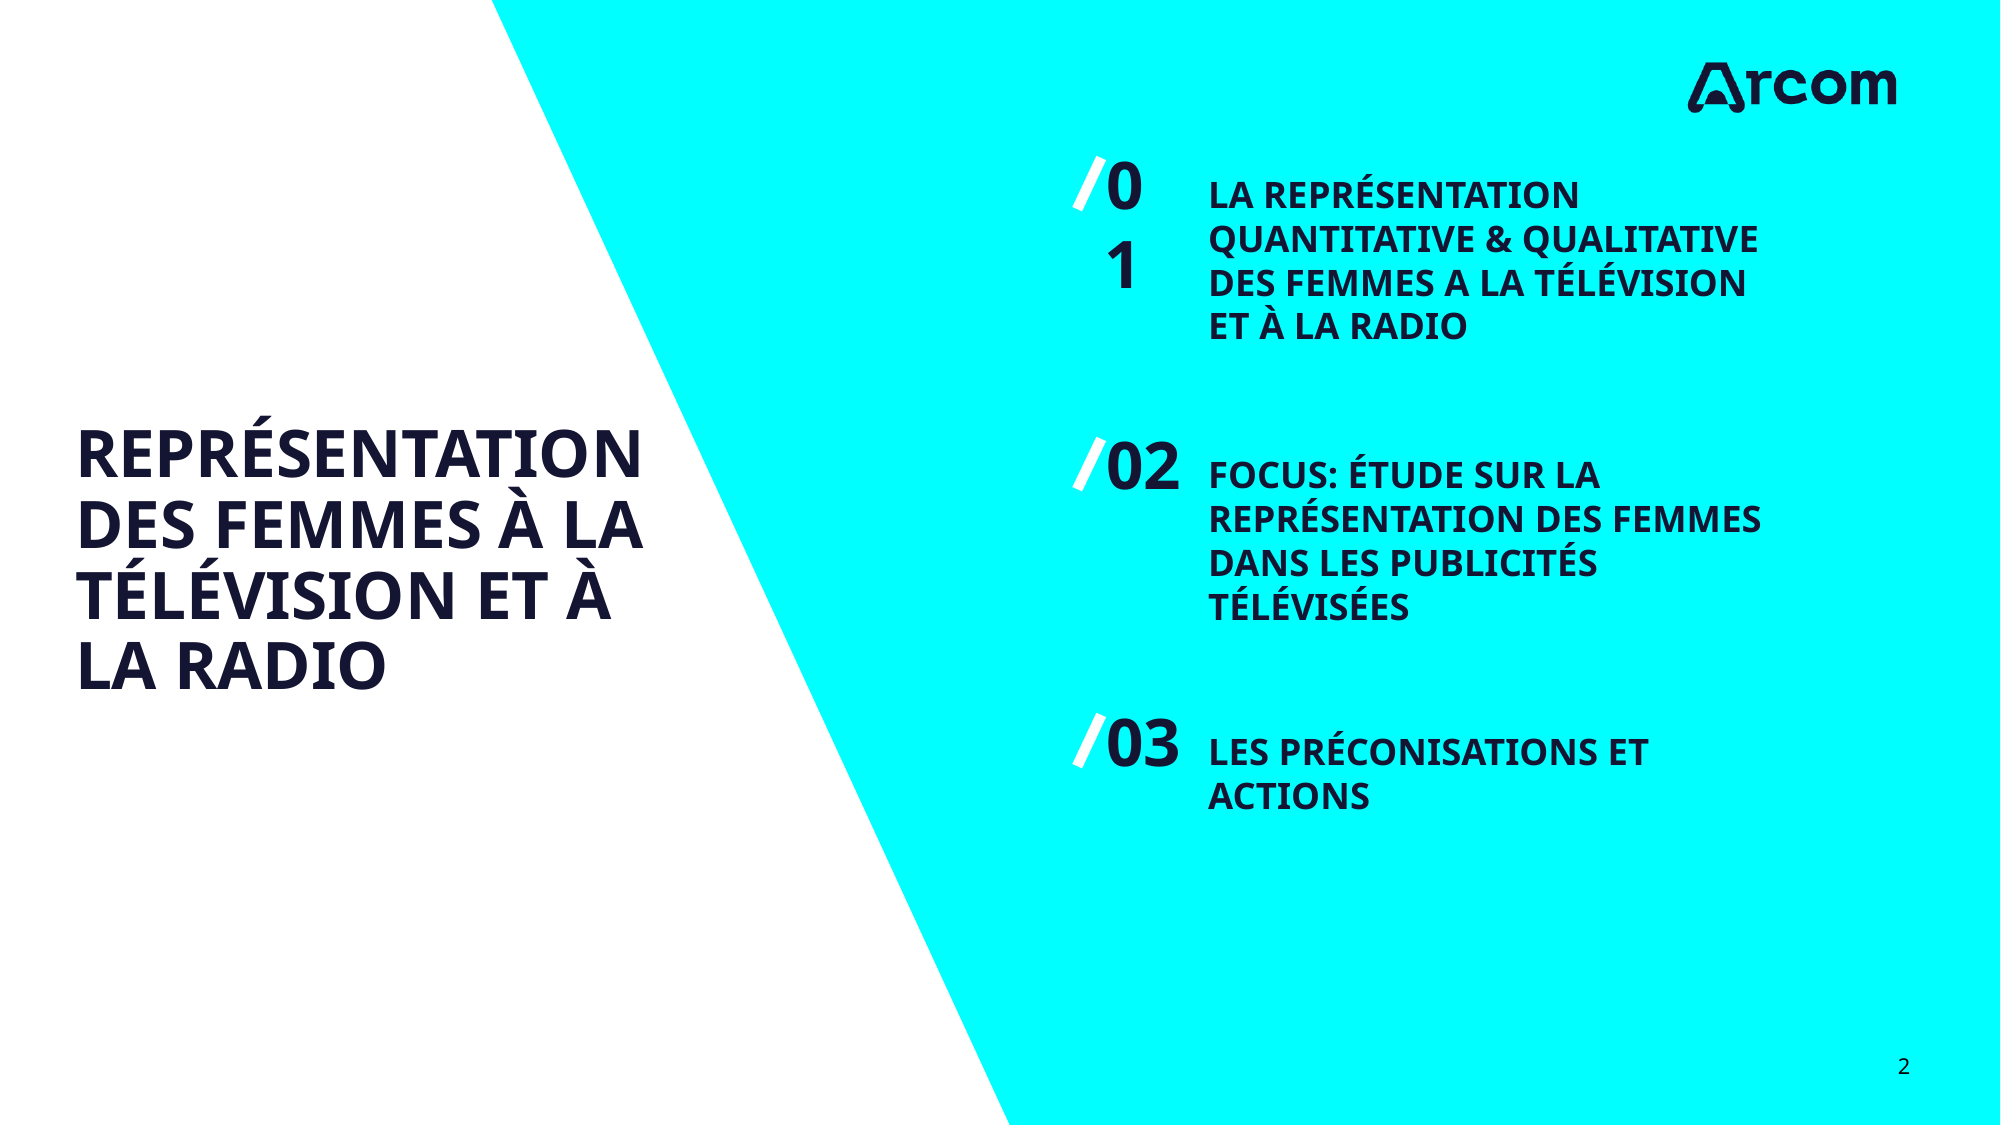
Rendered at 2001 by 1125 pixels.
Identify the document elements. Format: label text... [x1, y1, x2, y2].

list 02 [1072, 424, 1192, 504]
slide_number <numéro> [1460, 1054, 1911, 1081]
list Focus: étude sur la représentation des femmes dans les publicités télévisées [1094, 445, 1798, 721]
list LA Représentation quantitative & qualitative des femmes A la télévision et à la radio [1094, 164, 1798, 445]
list 01 [1072, 144, 1178, 392]
picture [1686, 62, 1897, 113]
list 03 [1072, 701, 1194, 781]
title Représentation des femmes à la télévision et à la radio [60, 419, 696, 706]
list LES Préconisations et actions [1094, 721, 1798, 958]
